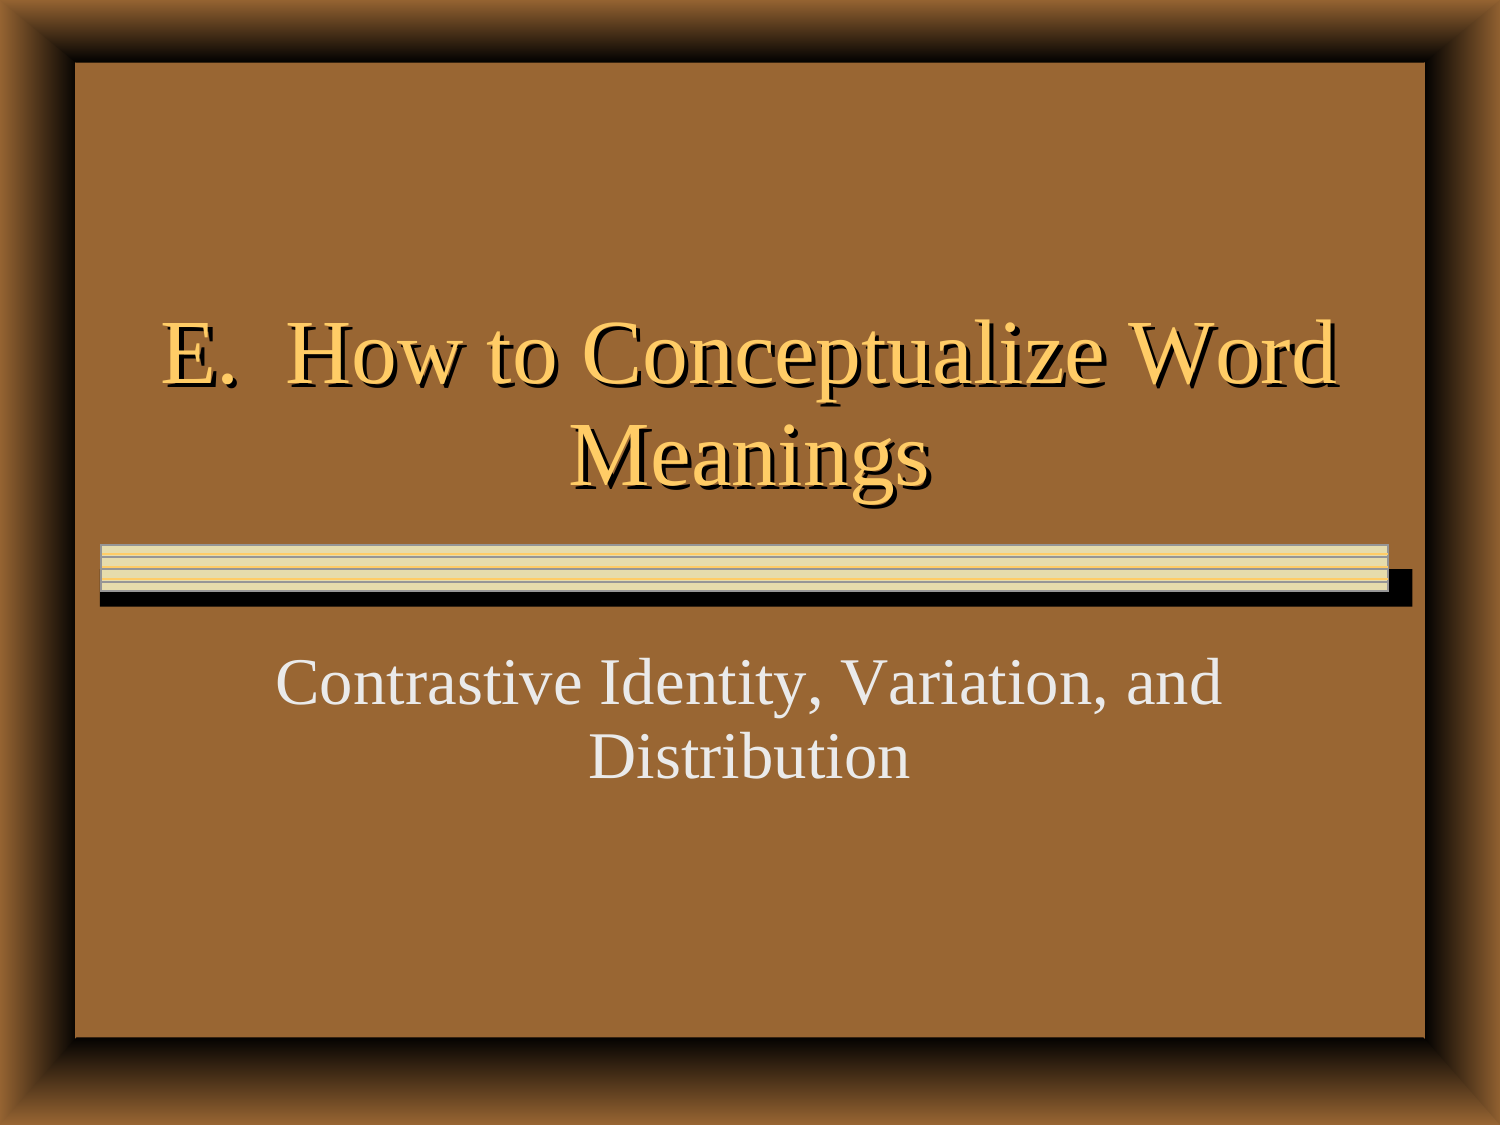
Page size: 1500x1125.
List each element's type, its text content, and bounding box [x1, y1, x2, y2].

title E. How to Conceptualize Word Meanings [112, 293, 1388, 513]
subtitle Contrastive Identity, Variation, and Distribution [225, 637, 1276, 926]
